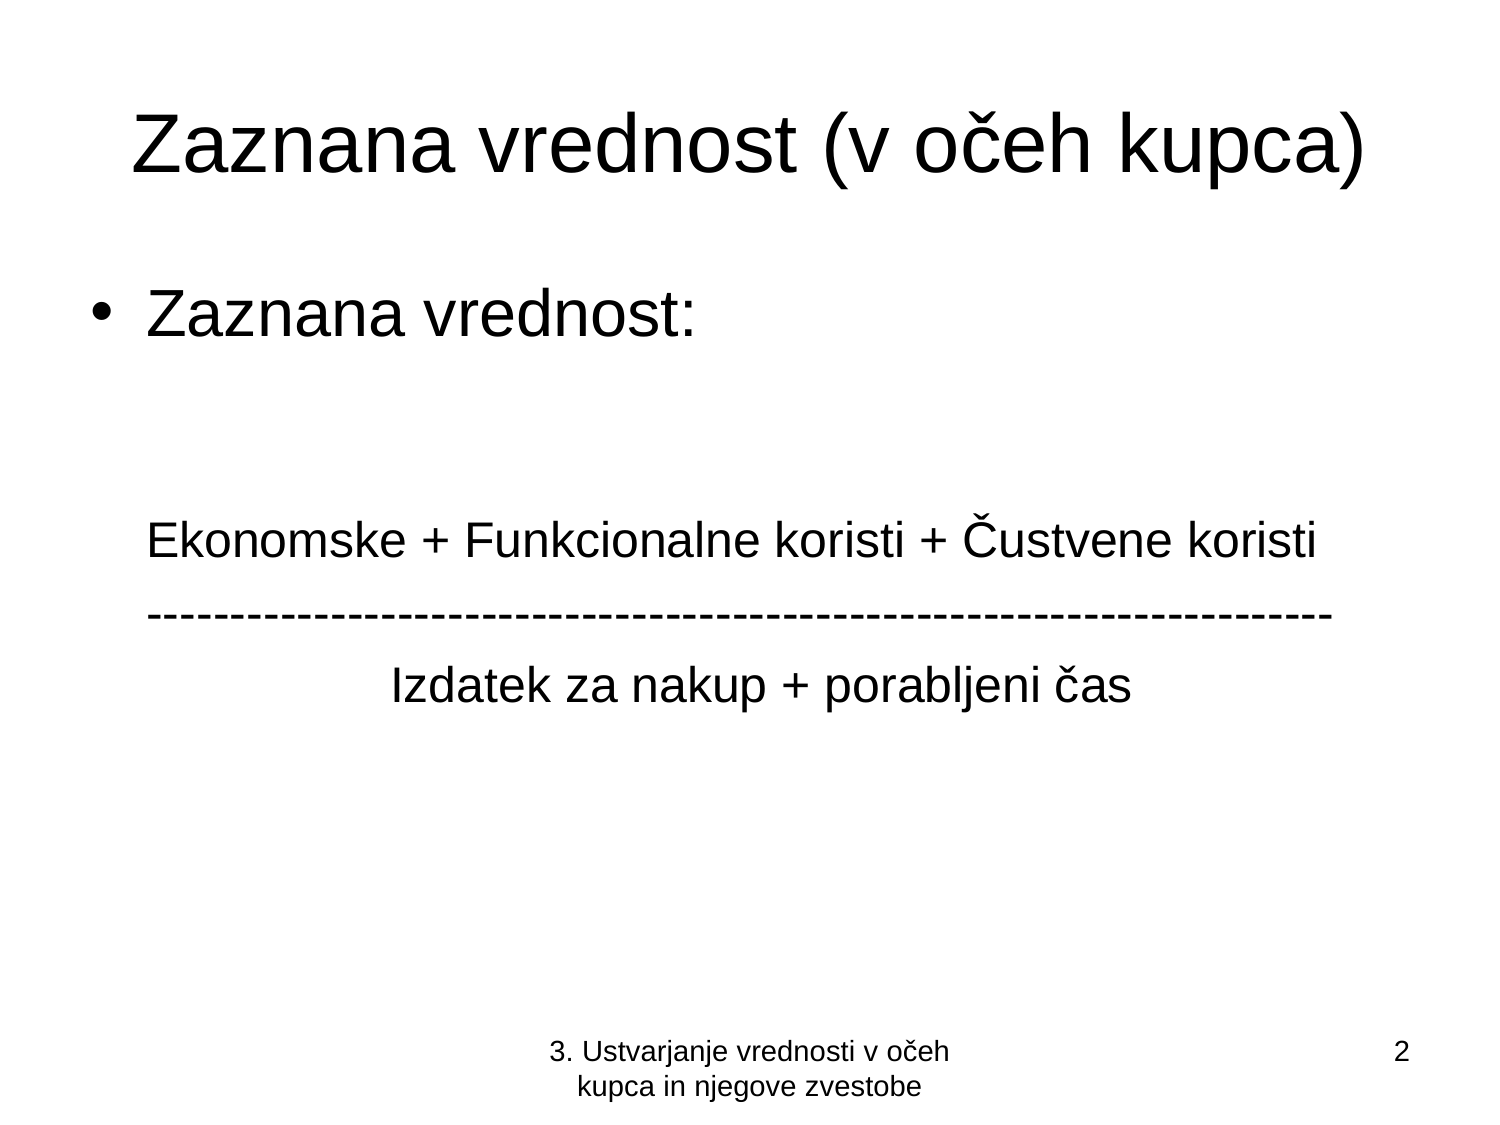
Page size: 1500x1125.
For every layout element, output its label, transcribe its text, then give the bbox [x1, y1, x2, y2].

list Zaznana vrednost: Ekonomske + Funkcionalne koristi + Čustvene koristi ----------------------------------------------------------------------- Izdatek za nakup + porabljeni čas [75, 262, 1426, 1006]
text_box <number> [1074, 1024, 1426, 1103]
title Zaznana vrednost (v očeh kupca) [75, 45, 1426, 233]
text_box 3. Ustvarjanje vrednosti v očeh kupca in njegove zvestobe [512, 1024, 988, 1103]
